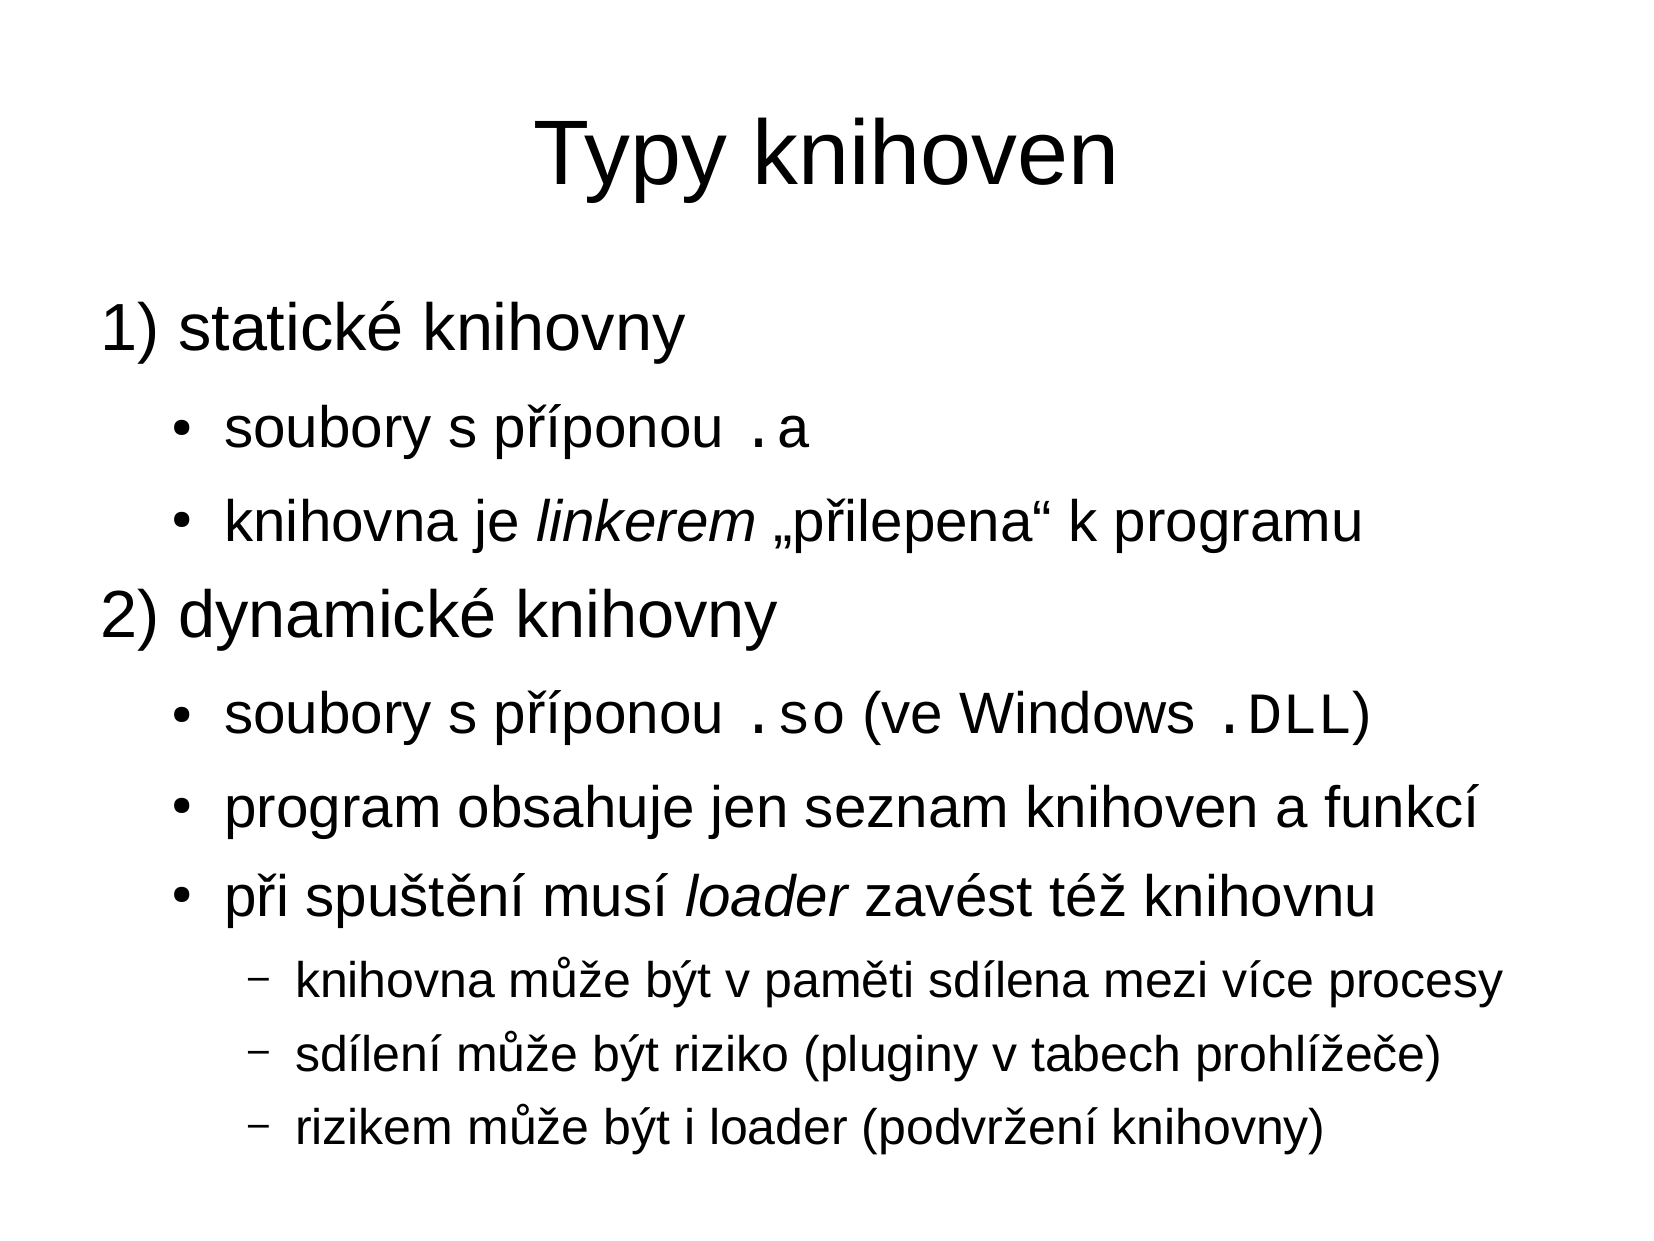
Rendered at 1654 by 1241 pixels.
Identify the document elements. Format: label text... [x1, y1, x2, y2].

title Typy knihoven [82, 56, 1571, 250]
list statické knihovny soubory s příponou .a knihovna je linkerem „přilepena“ k programu dynamické knihovny soubory s příponou .so (ve Windows .DLL) program obsahuje jen seznam knihoven a funkcí při spuštění musí loader zavést též knihovnu knihovna může být v paměti sdílena mezi více procesy sdílení může být riziko (pluginy v tabech prohlížeče) rizikem může být i loader (podvržení knihovny) [82, 290, 1571, 1156]
